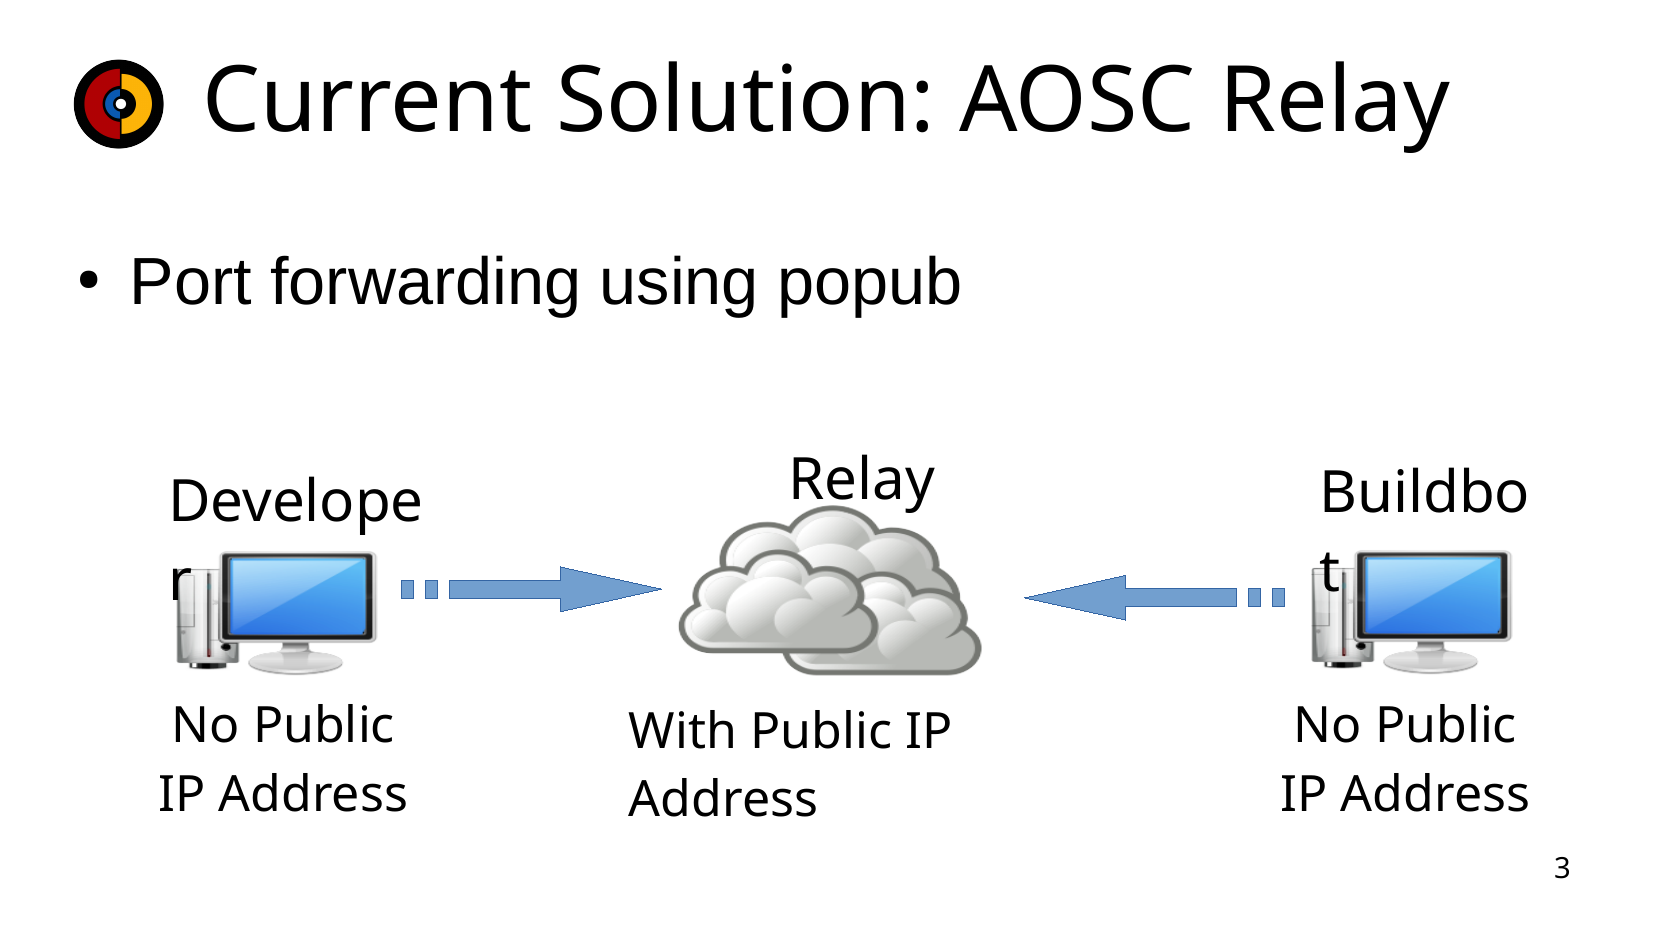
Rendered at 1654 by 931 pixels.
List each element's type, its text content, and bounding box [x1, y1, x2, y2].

text_box [1248, 588, 1261, 607]
text_box No Public IP Address [129, 682, 438, 823]
picture [664, 504, 1034, 687]
text_box [425, 580, 438, 599]
text_box Relay [773, 429, 1034, 519]
title Current Solution: AOSC Relay [59, 33, 1595, 159]
picture [176, 540, 378, 682]
text_box With Public IP Address [614, 687, 1131, 794]
text_box Developer [153, 451, 461, 540]
text_box [1024, 575, 1237, 621]
text_box Buildbot [1305, 442, 1565, 531]
text_box [401, 580, 414, 599]
text_box No Public IP Address [1251, 682, 1560, 823]
list Port forwarding using popub [59, 243, 1595, 864]
text_box [449, 566, 662, 612]
picture [1311, 539, 1513, 682]
text_box [1272, 588, 1285, 607]
